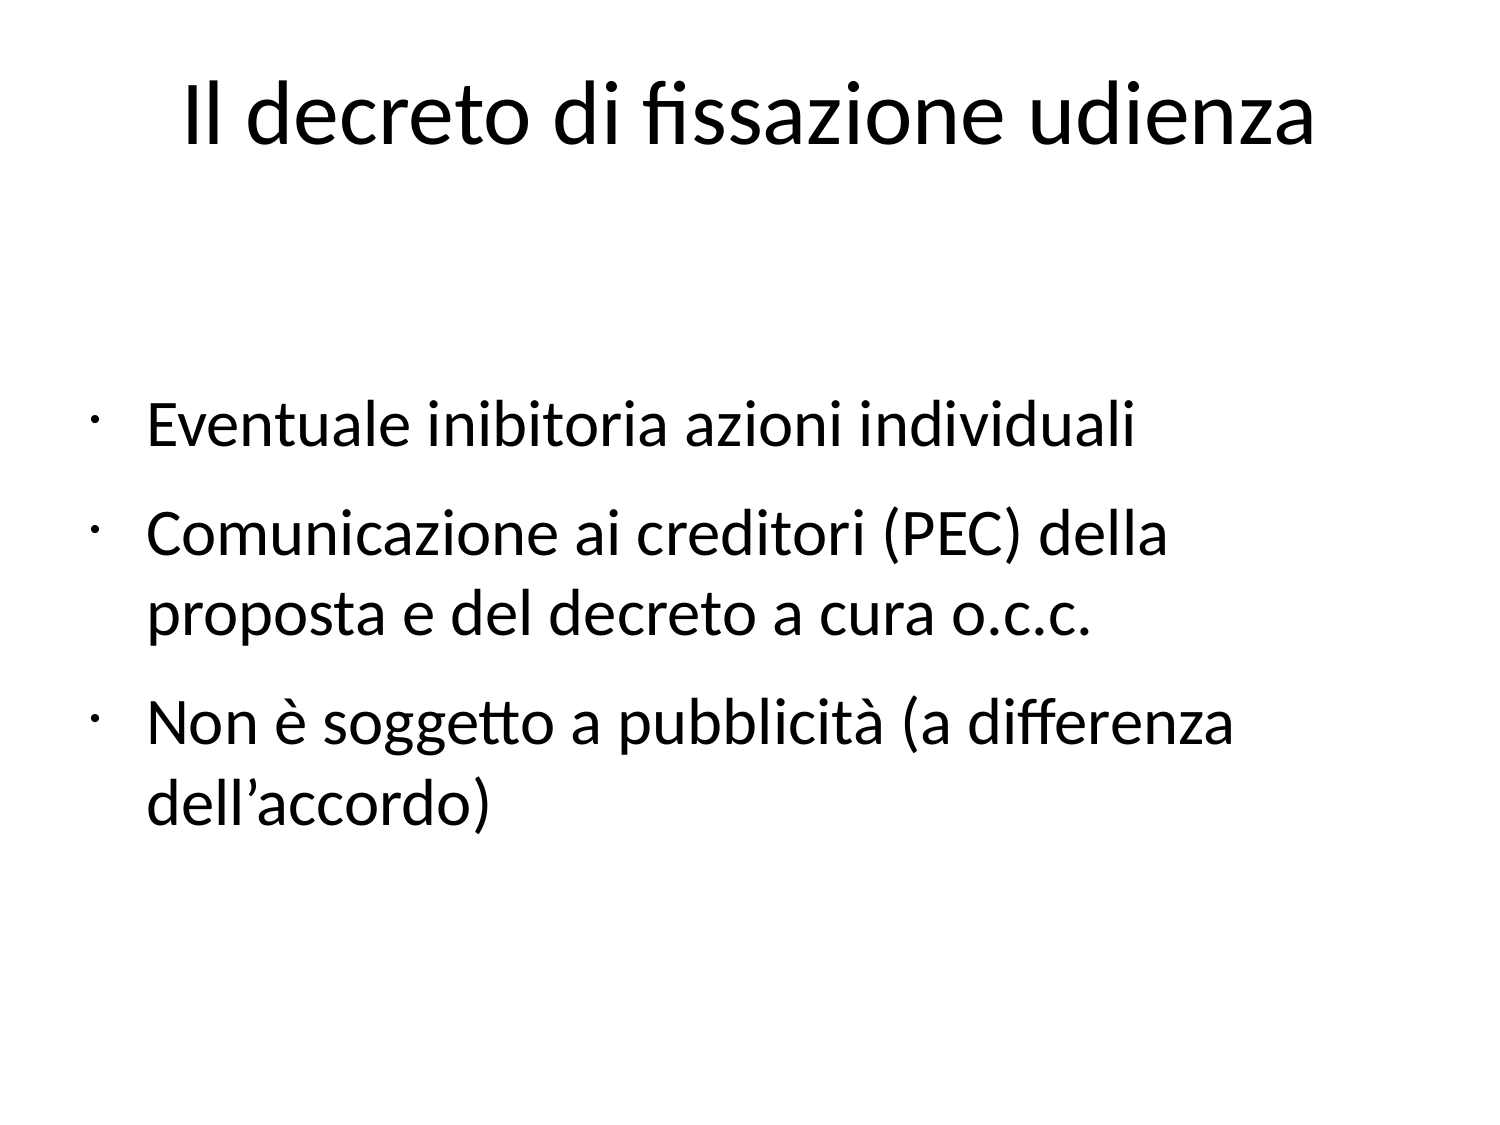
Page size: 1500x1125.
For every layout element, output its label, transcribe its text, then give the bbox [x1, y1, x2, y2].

list Eventuale inibitoria azioni individuali Comunicazione ai creditori (PEC) della proposta e del decreto a cura o.c.c. Non è soggetto a pubblicità (a differenza dell’accordo) [75, 262, 1425, 1005]
title Il decreto di fissazione udienza [75, 45, 1425, 233]
